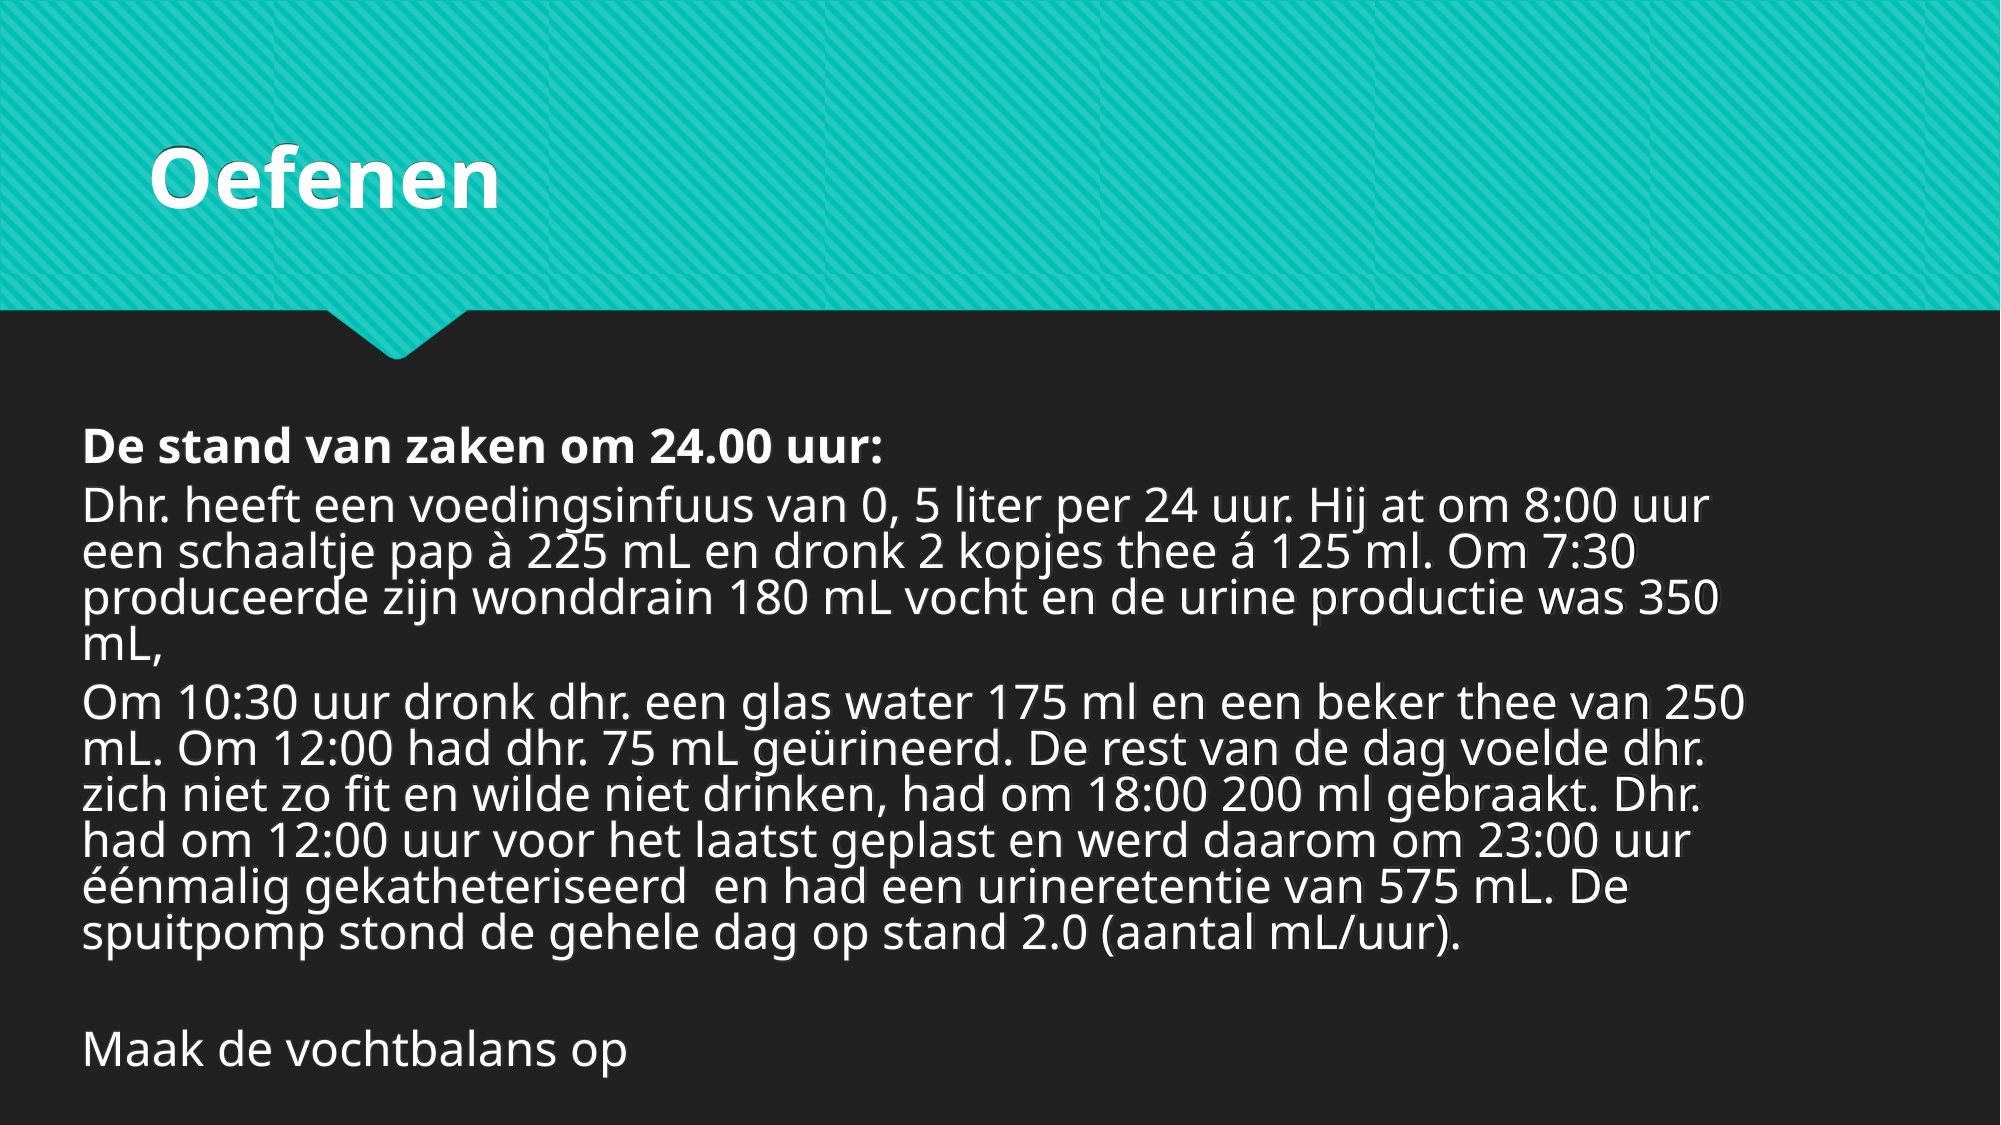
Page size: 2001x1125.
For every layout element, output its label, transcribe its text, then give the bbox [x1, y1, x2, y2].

title Oefenen [132, 73, 1868, 233]
list De stand van zaken om 24.00 uur: Dhr. heeft een voedingsinfuus van 0, 5 liter per 24 uur. Hij at om 8:00 uur een schaaltje pap à 225 mL en dronk 2 kopjes thee á 125 ml. Om 7:30 produceerde zijn wonddrain 180 mL vocht en de urine productie was 350 mL, Om 10:30 uur dronk dhr. een glas water 175 ml en een beker thee van 250 mL. Om 12:00 had dhr. 75 mL geürineerd. De rest van de dag voelde dhr. zich niet zo fit en wilde niet drinken, had om 18:00 200 ml gebraakt. Dhr. had om 12:00 uur voor het laatst geplast en werd daarom om 23:00 uur éénmalig gekatheteriseerd en had een urineretentie van 575 mL. De spuitpomp stond de gehele dag op stand 2.0 (aantal mL/uur). Maak de vochtbalans op [66, 304, 1798, 1125]
